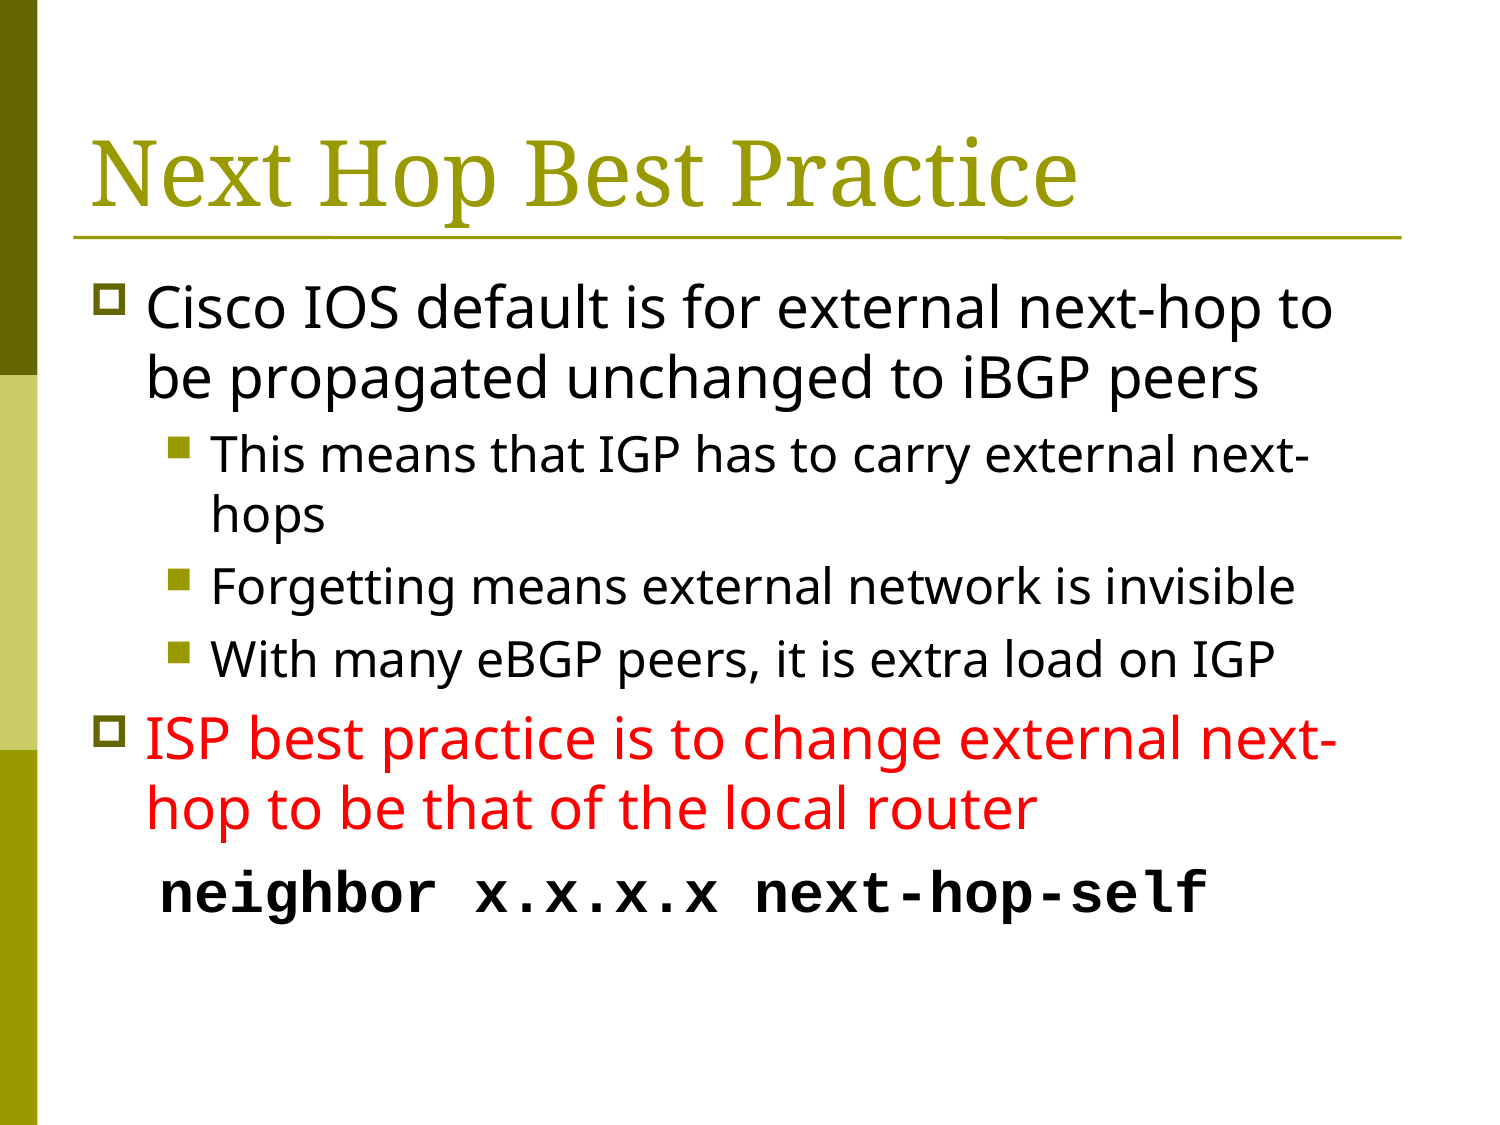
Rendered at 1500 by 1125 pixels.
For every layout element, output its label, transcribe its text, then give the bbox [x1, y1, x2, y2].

list Cisco IOS default is for external next-hop to be propagated unchanged to iBGP peers This means that IGP has to carry external next-hops Forgetting means external network is invisible With many eBGP peers, it is extra load on IGP ISP best practice is to change external next-hop to be that of the local router neighbor x.x.x.x next-hop-self [75, 262, 1426, 1006]
title Next Hop Best Practice [75, 45, 1426, 233]
